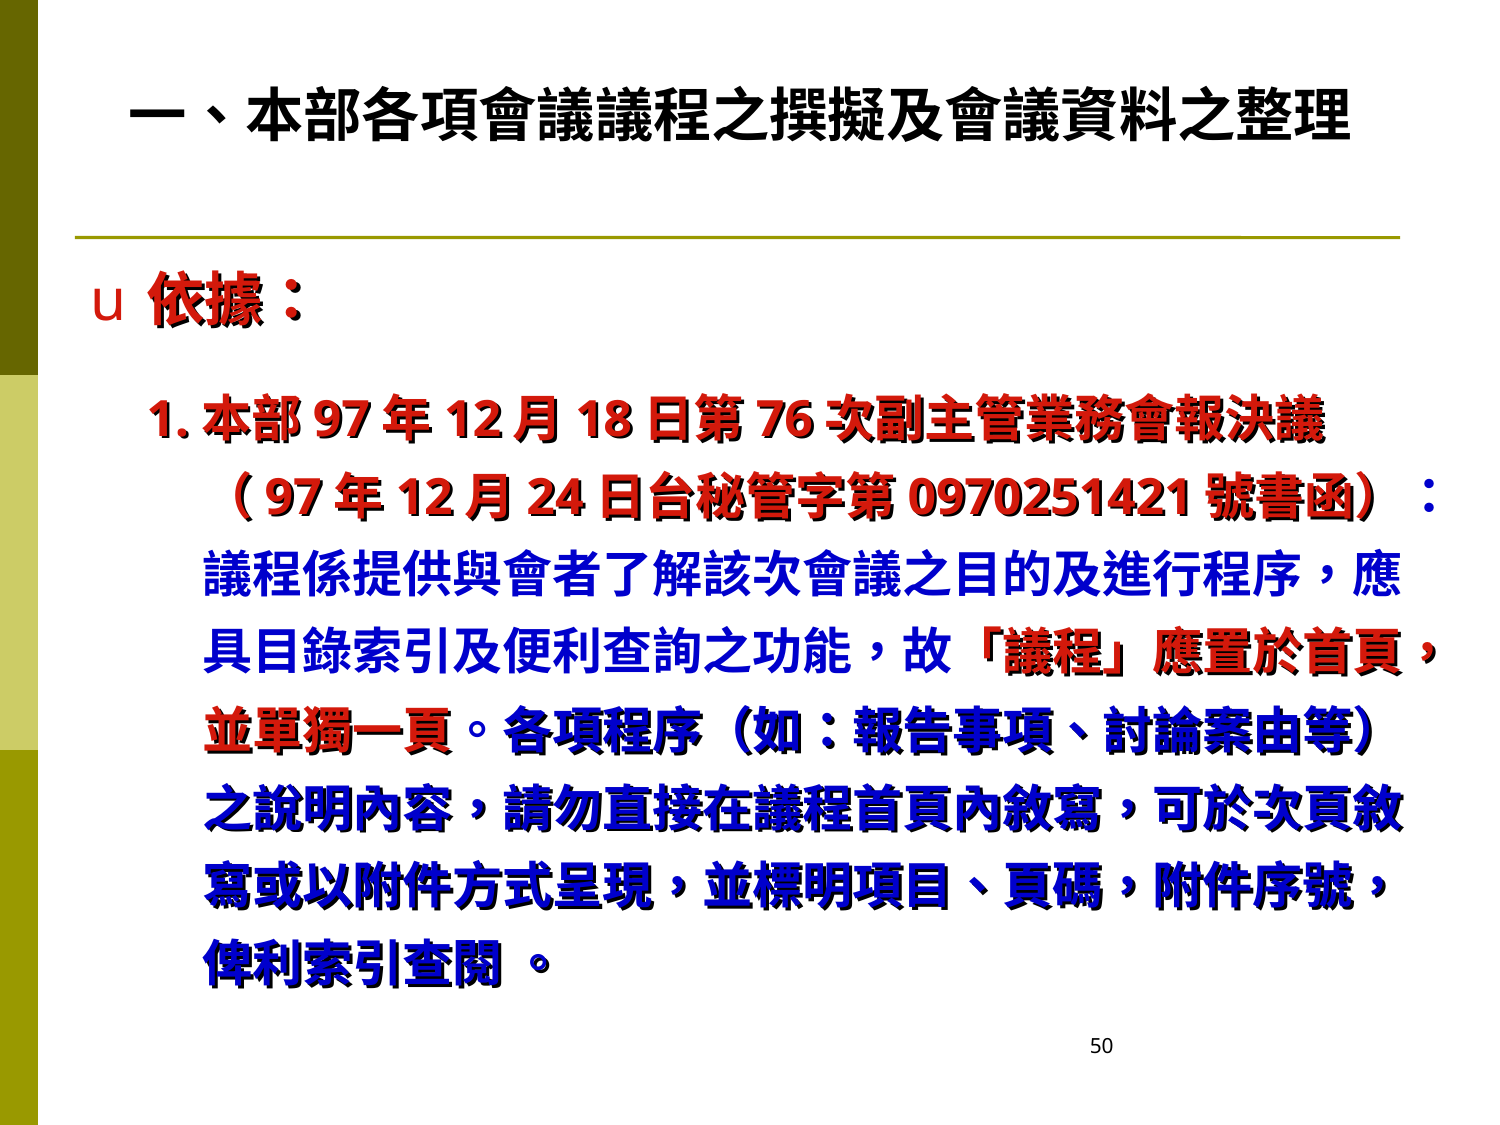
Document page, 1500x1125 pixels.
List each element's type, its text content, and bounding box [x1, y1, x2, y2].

text_box [1074, 1025, 1426, 1101]
list 依據： 1.本部97年12月18日第76次副主管業務會報決議（97年12月24日台秘管字第0970251421號書函）：議程係提供與會者了解該次會議之目的及進行程序，應具目錄索引及便利查詢之功能，故「議程」應置於首頁，並單獨一頁。各項程序（如：報告事項、討論案由等）之說明內容，請勿直接在議程首頁內敘寫，可於次頁敘寫或以附件方式呈現，並標明項目、頁碼，附件序號，俾利索引查閱 。 [75, 262, 1426, 1006]
title 一、本部各項會議議程之撰擬及會議資料之整理 [75, 45, 1426, 161]
